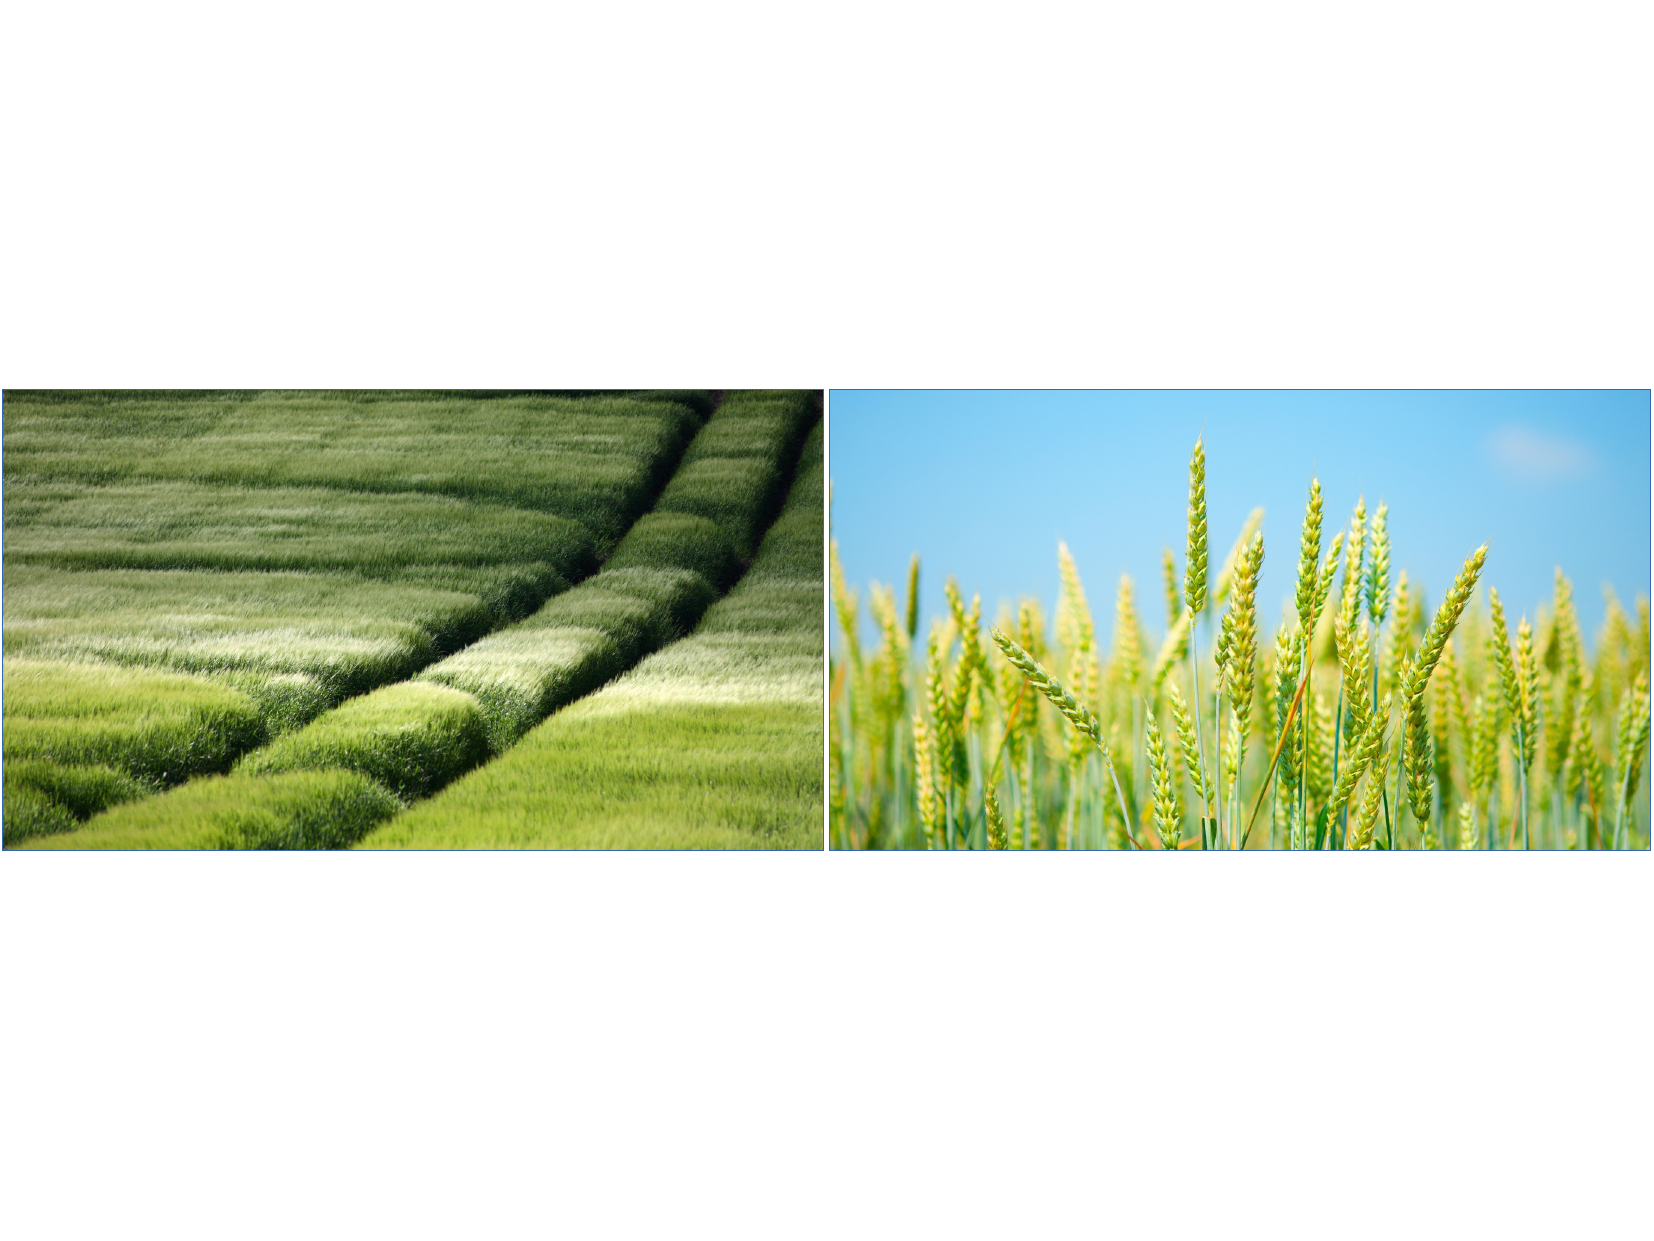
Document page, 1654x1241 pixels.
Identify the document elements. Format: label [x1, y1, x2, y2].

picture [2, 389, 824, 851]
picture [829, 389, 1651, 851]
